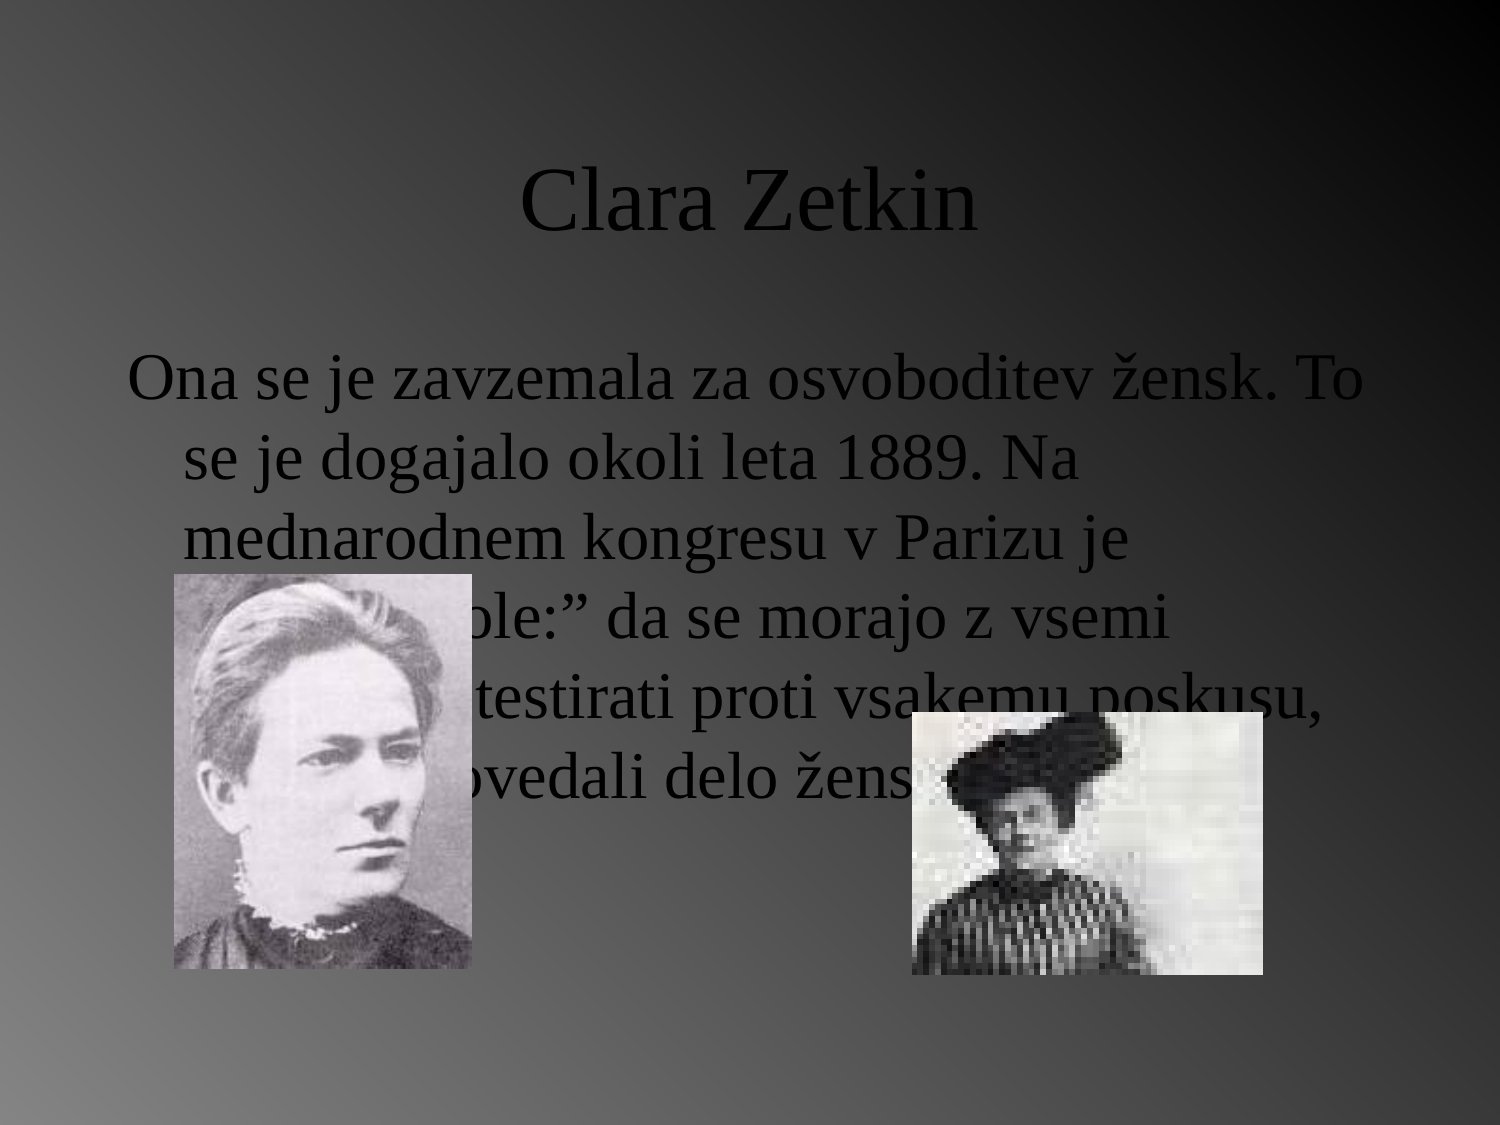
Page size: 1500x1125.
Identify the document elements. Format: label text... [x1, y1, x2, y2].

title Clara Zetkin [112, 99, 1388, 288]
list Ona se je zavzemala za osvoboditev žensk. To se je dogajalo okoli leta 1889. Na mednarodnem kongresu v Parizu je povedala tole:” da se morajo z vsemi močmi protestirati proti vsakemu poskusu, da bi prepovedali delo žensk.” [112, 324, 1388, 1000]
picture [912, 712, 1263, 975]
picture [174, 574, 472, 969]
